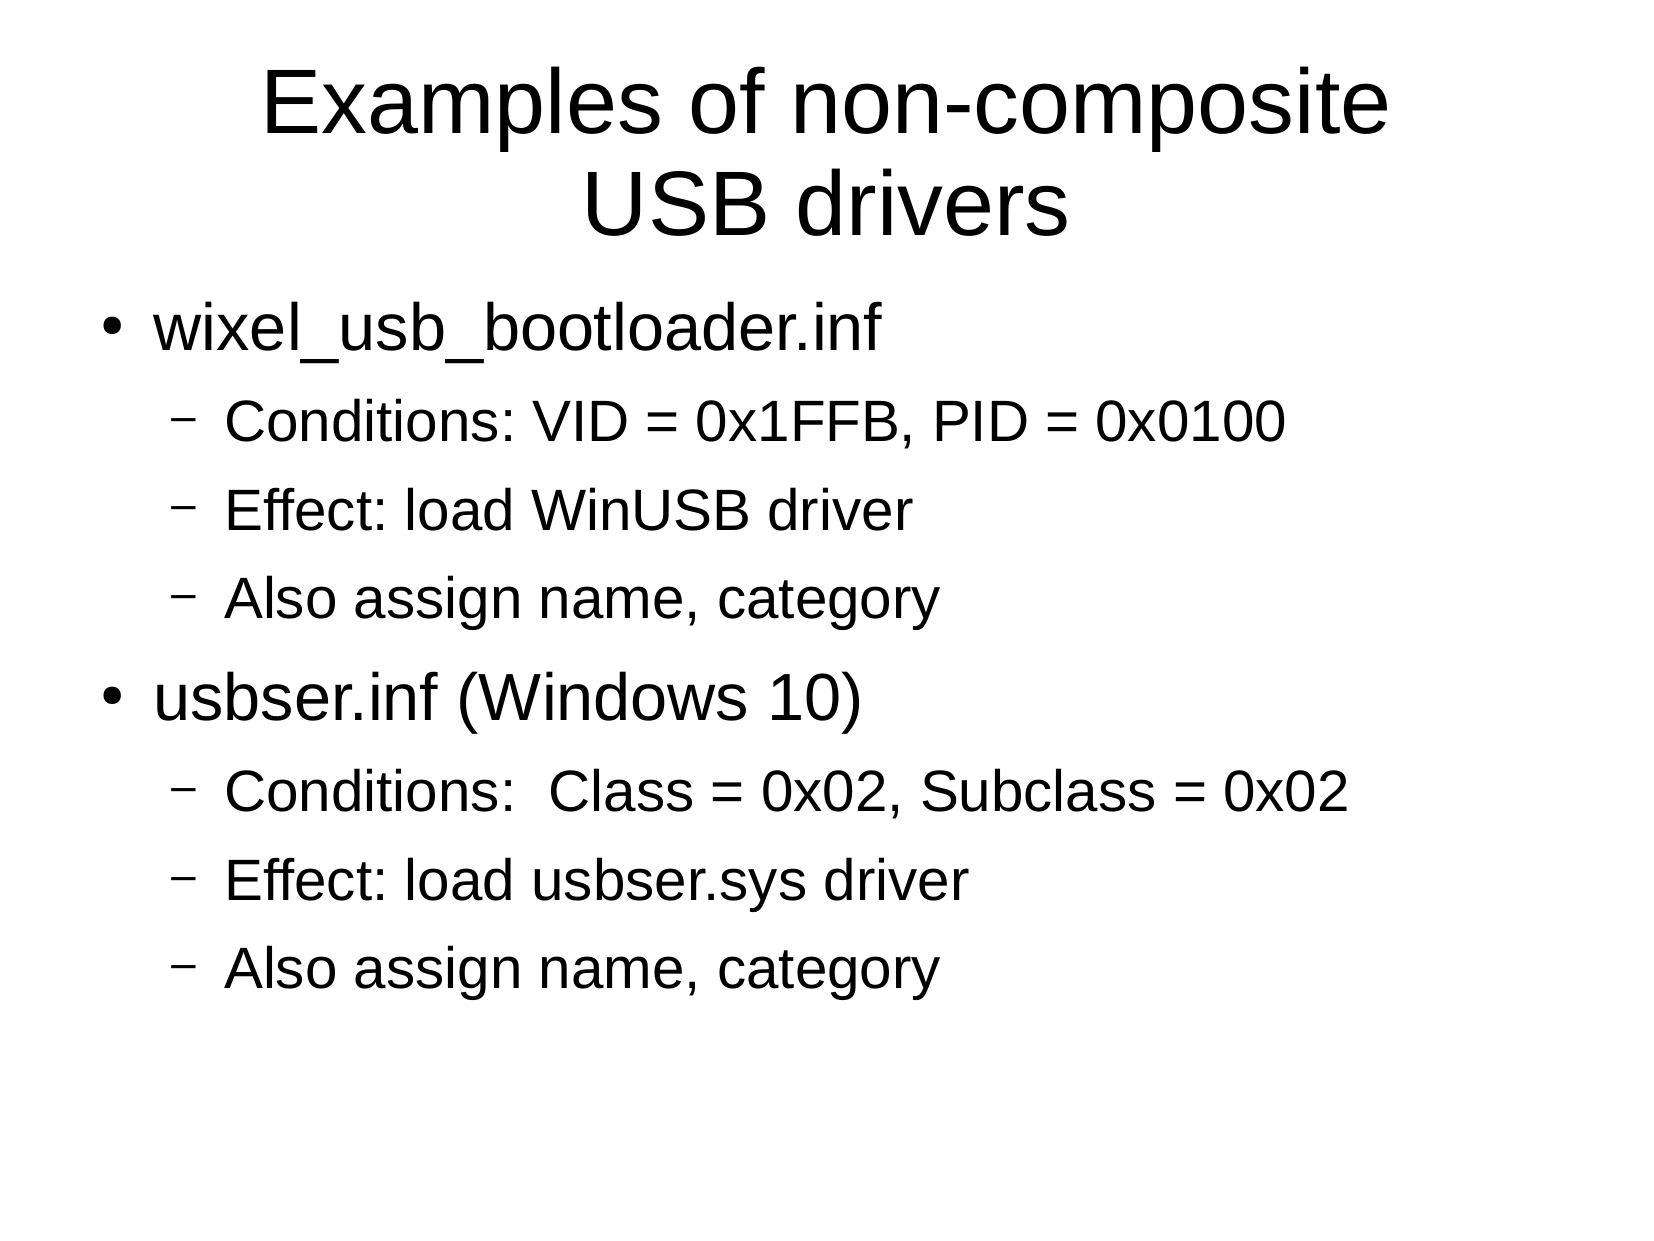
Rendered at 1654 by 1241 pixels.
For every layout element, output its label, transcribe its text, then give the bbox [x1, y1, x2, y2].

title Examples of non-composite USB drivers [82, 49, 1571, 257]
list wixel_usb_bootloader.inf Conditions: VID = 0x1FFB, PID = 0x0100 Effect: load WinUSB driver Also assign name, category usbser.inf (Windows 10) Conditions: Class = 0x02, Subclass = 0x02 Effect: load usbser.sys driver Also assign name, category [82, 290, 1571, 1010]
